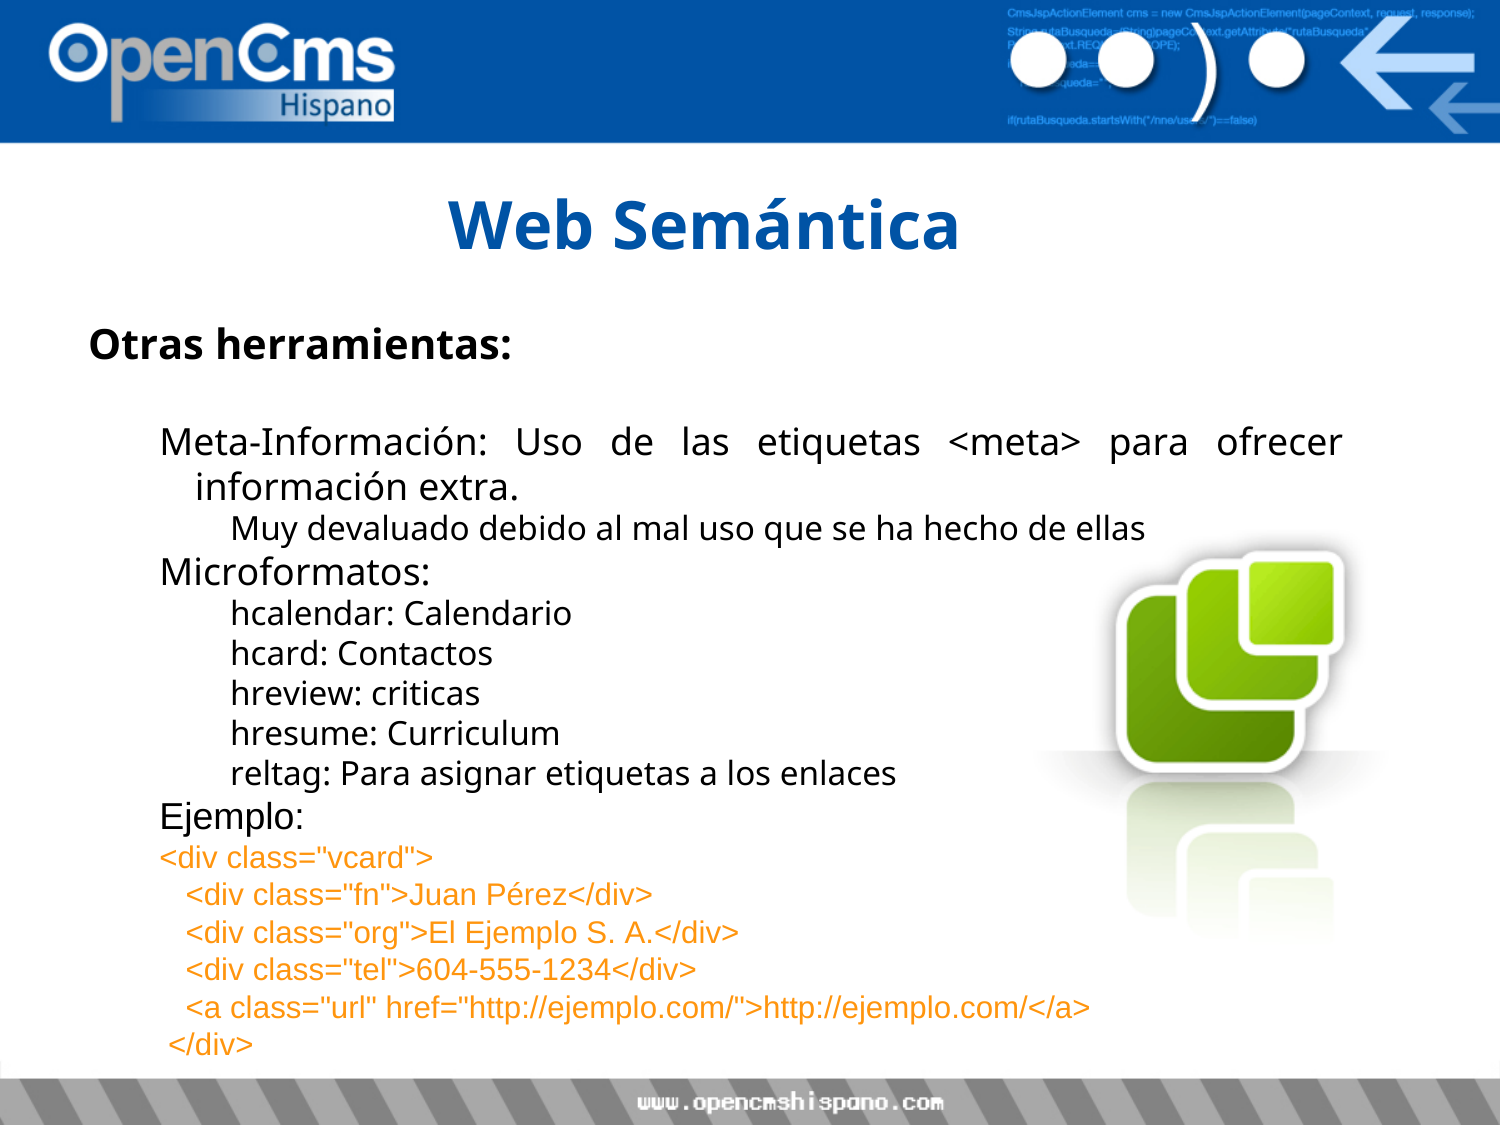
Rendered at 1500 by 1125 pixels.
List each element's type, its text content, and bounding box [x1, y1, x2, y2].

text_box Otras herramientas: Meta-Información: Uso de las etiquetas <meta> para ofrecer información extra. Muy devaluado debido al mal uso que se ha hecho de ellas Microformatos: hcalendar: Calendario hcard: Contactos hreview: criticas hresume: Curriculum reltag: Para asignar etiquetas a los enlaces Ejemplo: <div class="vcard"> <div class="fn">Juan Pérez</div> <div class="org">El Ejemplo S. A.</div> <div class="tel">604-555-1234</div> <a class="url" href="http://ejemplo.com/">http://ejemplo.com/</a> </div> [88, 317, 1345, 1034]
text_box Web Semántica [82, 140, 1329, 315]
picture [0, 0, 1500, 1125]
